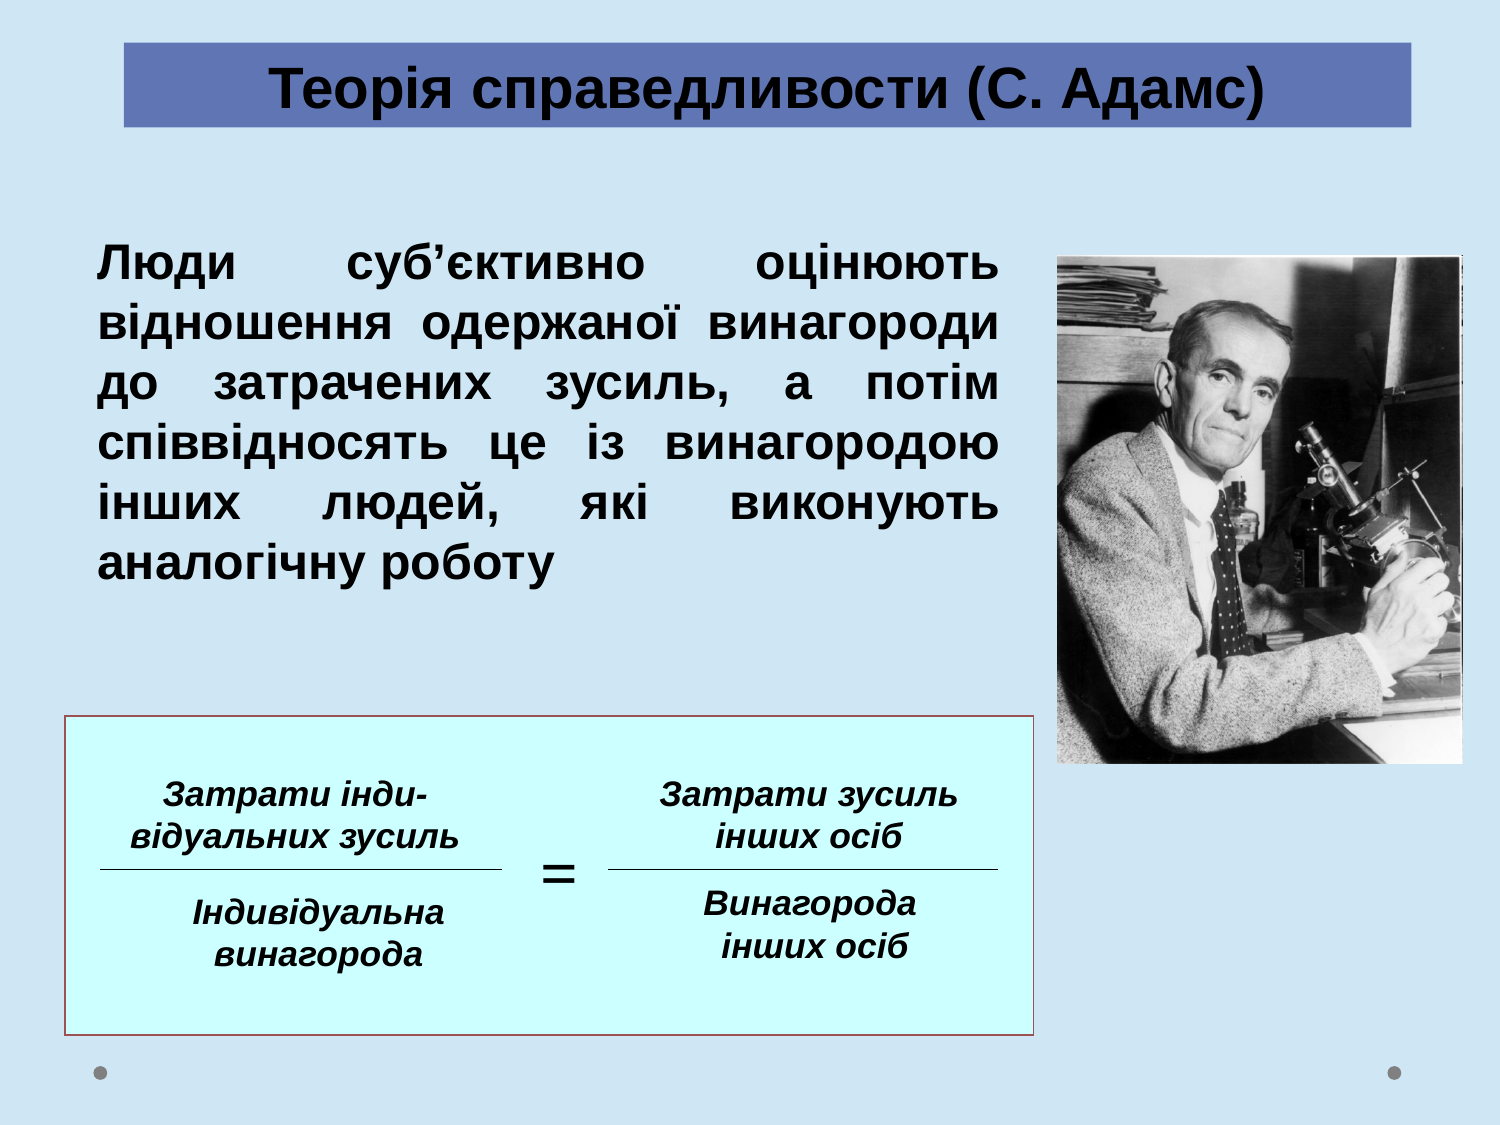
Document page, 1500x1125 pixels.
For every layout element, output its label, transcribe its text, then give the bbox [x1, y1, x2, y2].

text_box Індивідуальна винагорода [123, 881, 514, 982]
text_box Теорія справедливости (С. Адамс) [123, 42, 1412, 128]
text_box Затрати інди-відуальних зусиль [64, 763, 526, 864]
text_box Люди суб’єктивно оцінюють відношення одержаної винагороди до затрачених зусиль, а потім співвідносять це із винагородою інших людей, які виконують аналогічну роботу [82, 222, 1016, 597]
picture [1057, 255, 1463, 764]
text_box Затрати зусиль інших осіб [608, 763, 1010, 846]
text_box [64, 716, 1034, 1036]
text_box = [525, 822, 608, 918]
text_box Винагорода інших осіб [608, 846, 1022, 1000]
